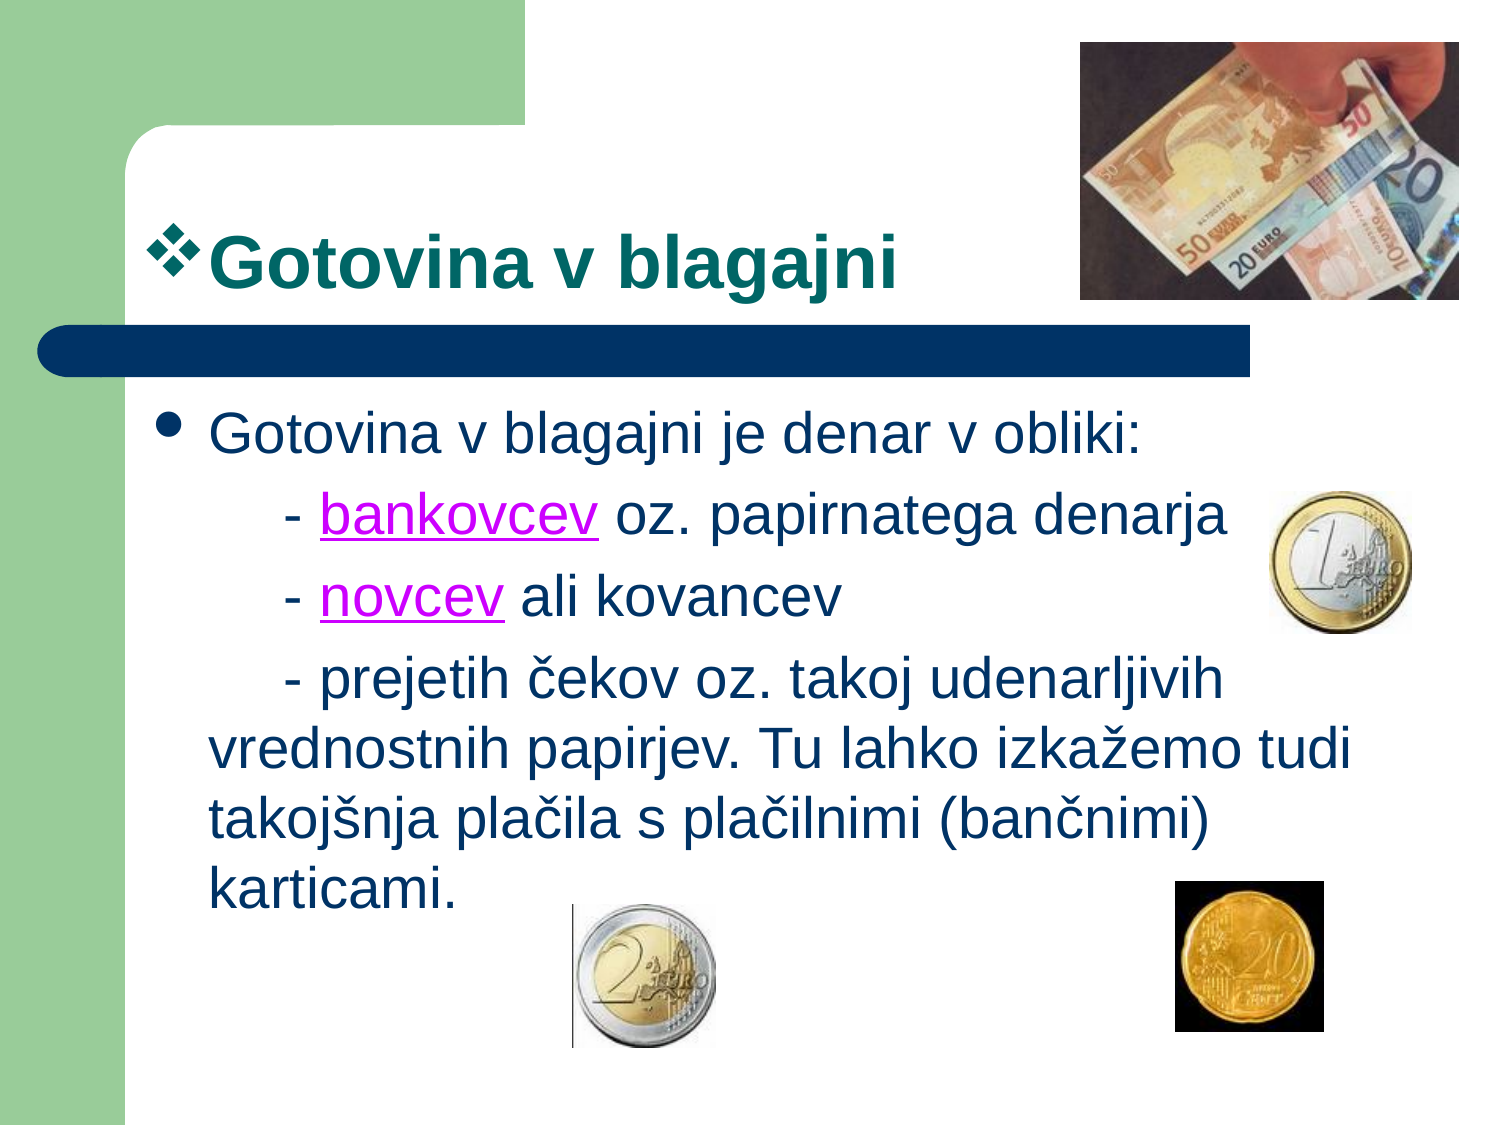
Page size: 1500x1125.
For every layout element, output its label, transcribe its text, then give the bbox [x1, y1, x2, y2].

picture [1269, 491, 1412, 634]
list Gotovina v blagajni je denar v obliki: - bankovcev oz. papirnatega denarja - novcev ali kovancev - prejetih čekov oz. takoj udenarljivih vrednostnih papirjev. Tu lahko izkažemo tudi takojšnja plačila s plačilnimi (bančnimi) karticami. [137, 387, 1400, 999]
picture [572, 904, 716, 1048]
picture [1080, 42, 1459, 300]
picture [1175, 881, 1324, 1032]
title Gotovina v blagajni [125, 125, 1425, 313]
